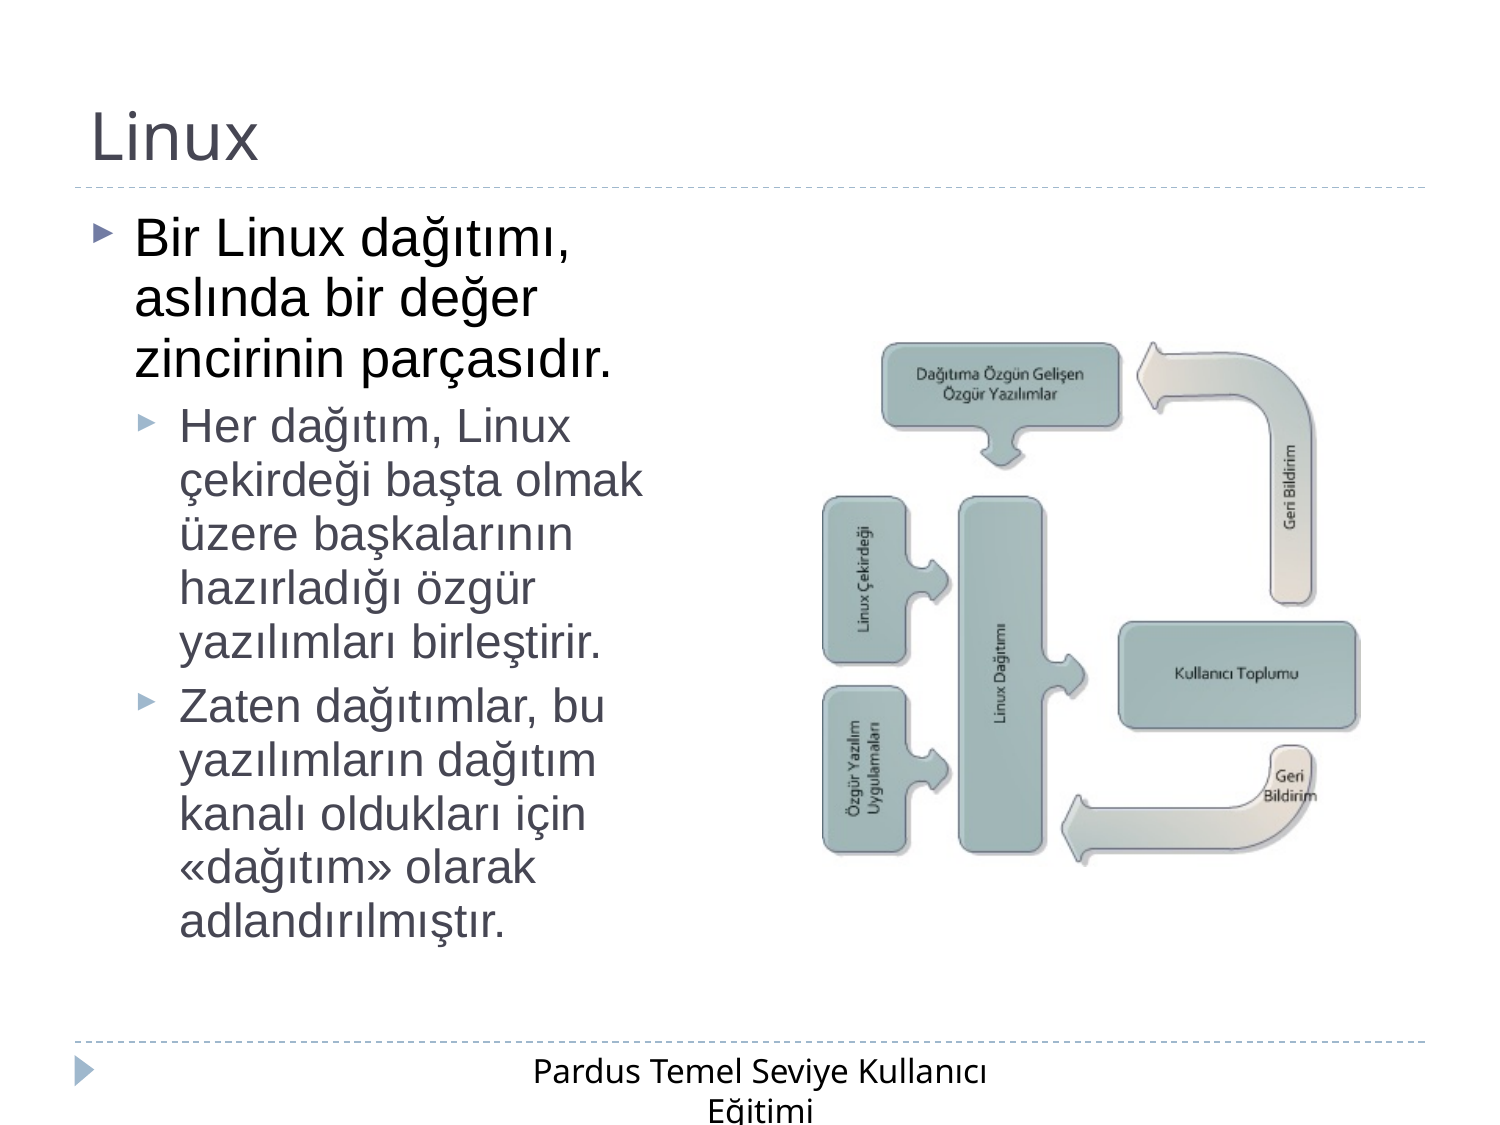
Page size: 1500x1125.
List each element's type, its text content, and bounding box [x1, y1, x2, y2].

list Bir Linux dağıtımı, aslında bir değer zincirinin parçasıdır. Her dağıtım, Linux çekirdeği başta olmak üzere başkalarının hazırladığı özgür yazılımları birleştirir. Zaten dağıtımlar, bu yazılımların dağıtım kanalı oldukları için «dağıtım» olarak adlandırılmıştır. [75, 200, 738, 1010]
title Linux [75, 37, 1425, 188]
picture [822, 341, 1361, 867]
